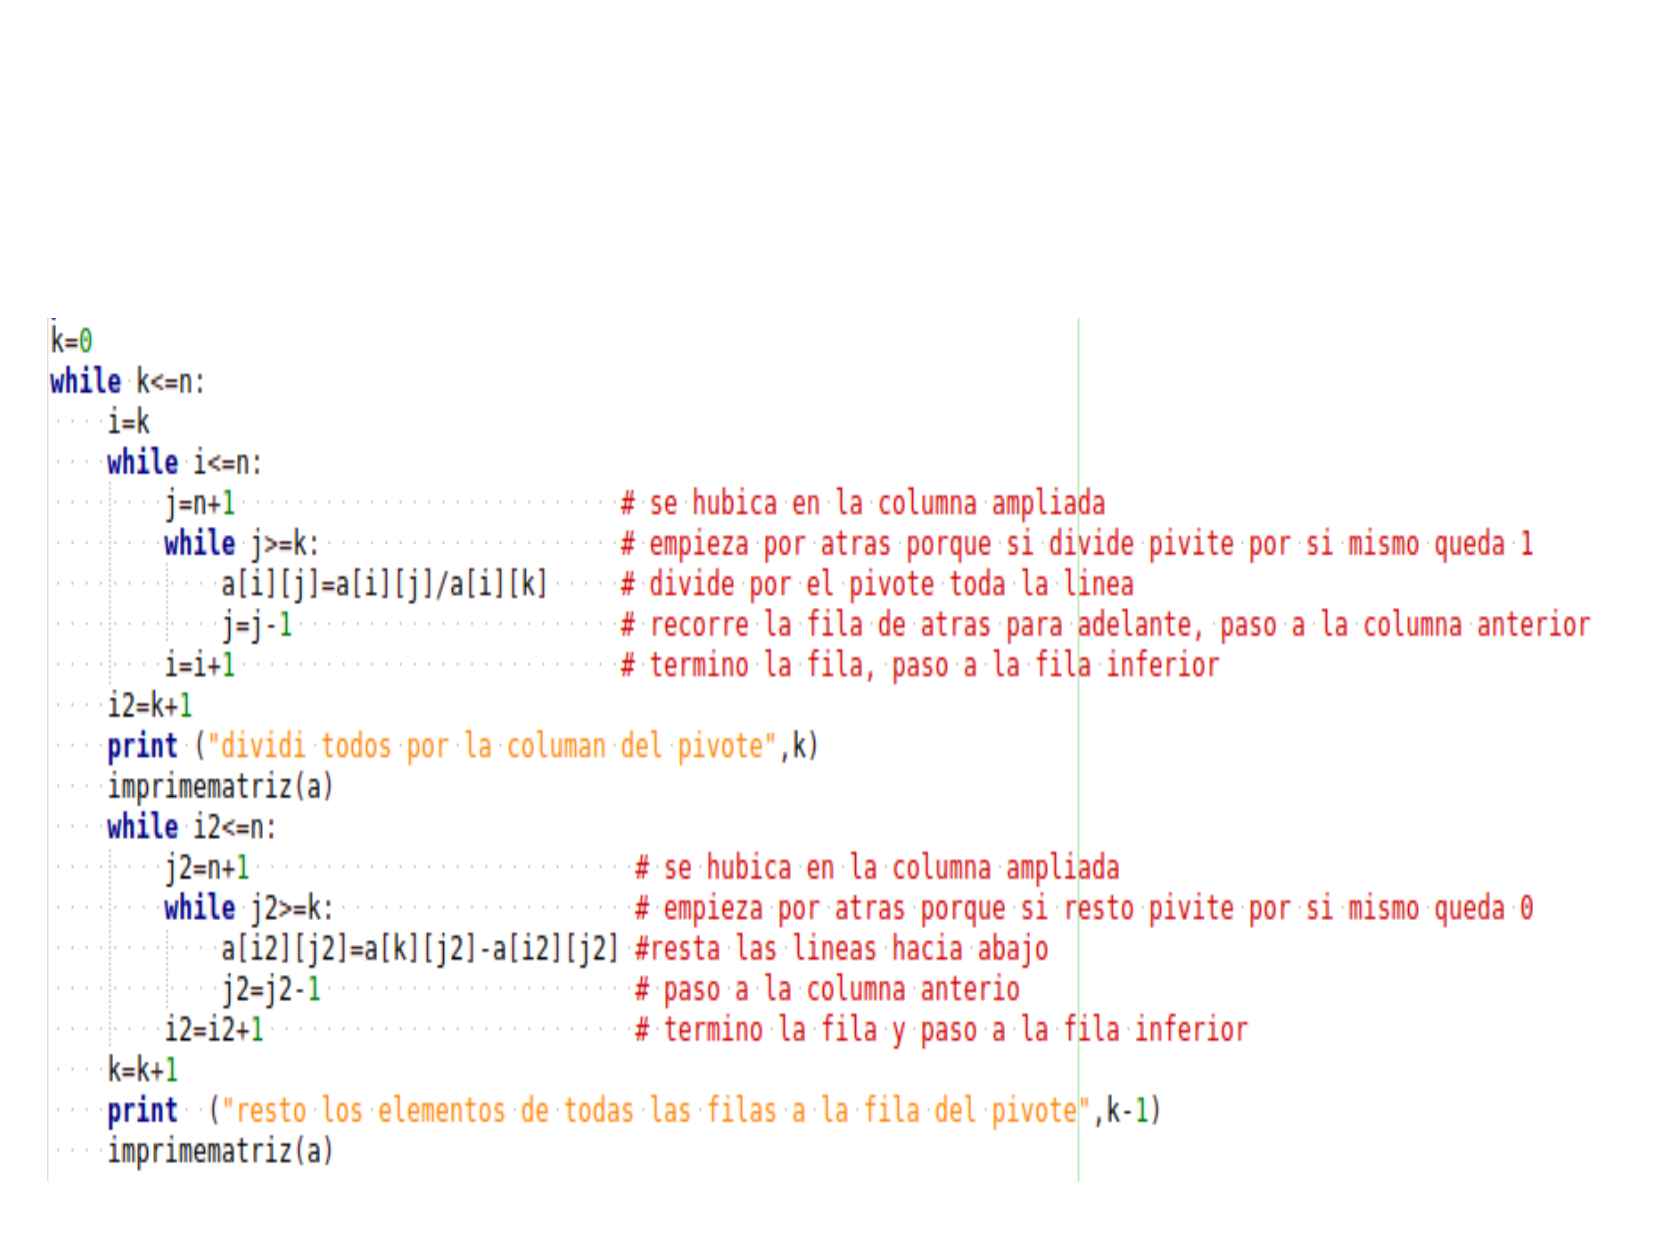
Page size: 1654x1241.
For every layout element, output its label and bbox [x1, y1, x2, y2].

picture [47, 318, 1606, 1182]
